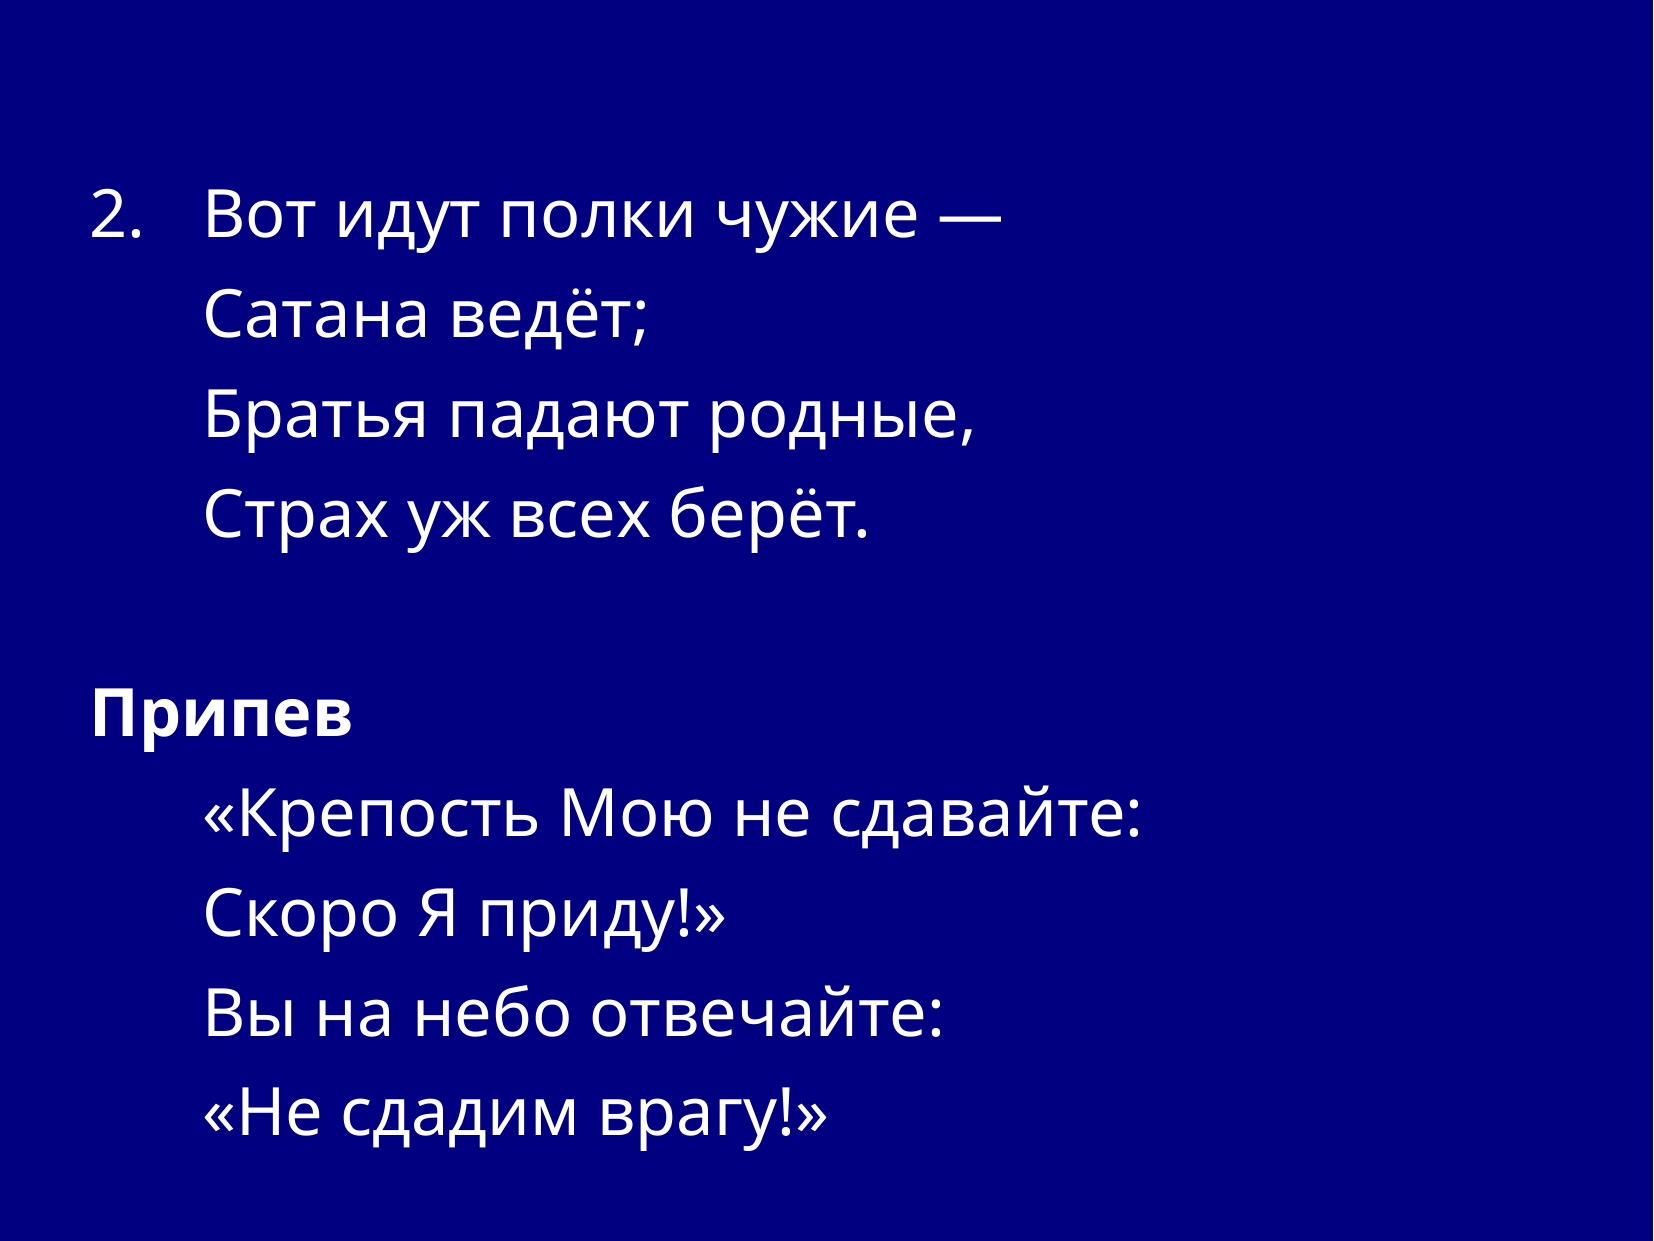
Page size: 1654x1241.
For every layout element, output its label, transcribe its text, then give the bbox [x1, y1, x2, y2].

text_box 2. Вот идут полки чужие — Сатана ведёт; Братья падают родные, Страх уж всех берёт. Припев «Крепость Мою не сдавайте: Скоро Я приду!» Вы на небо отвечайте: «Не сдадим врагу!» [75, 150, 1576, 1163]
